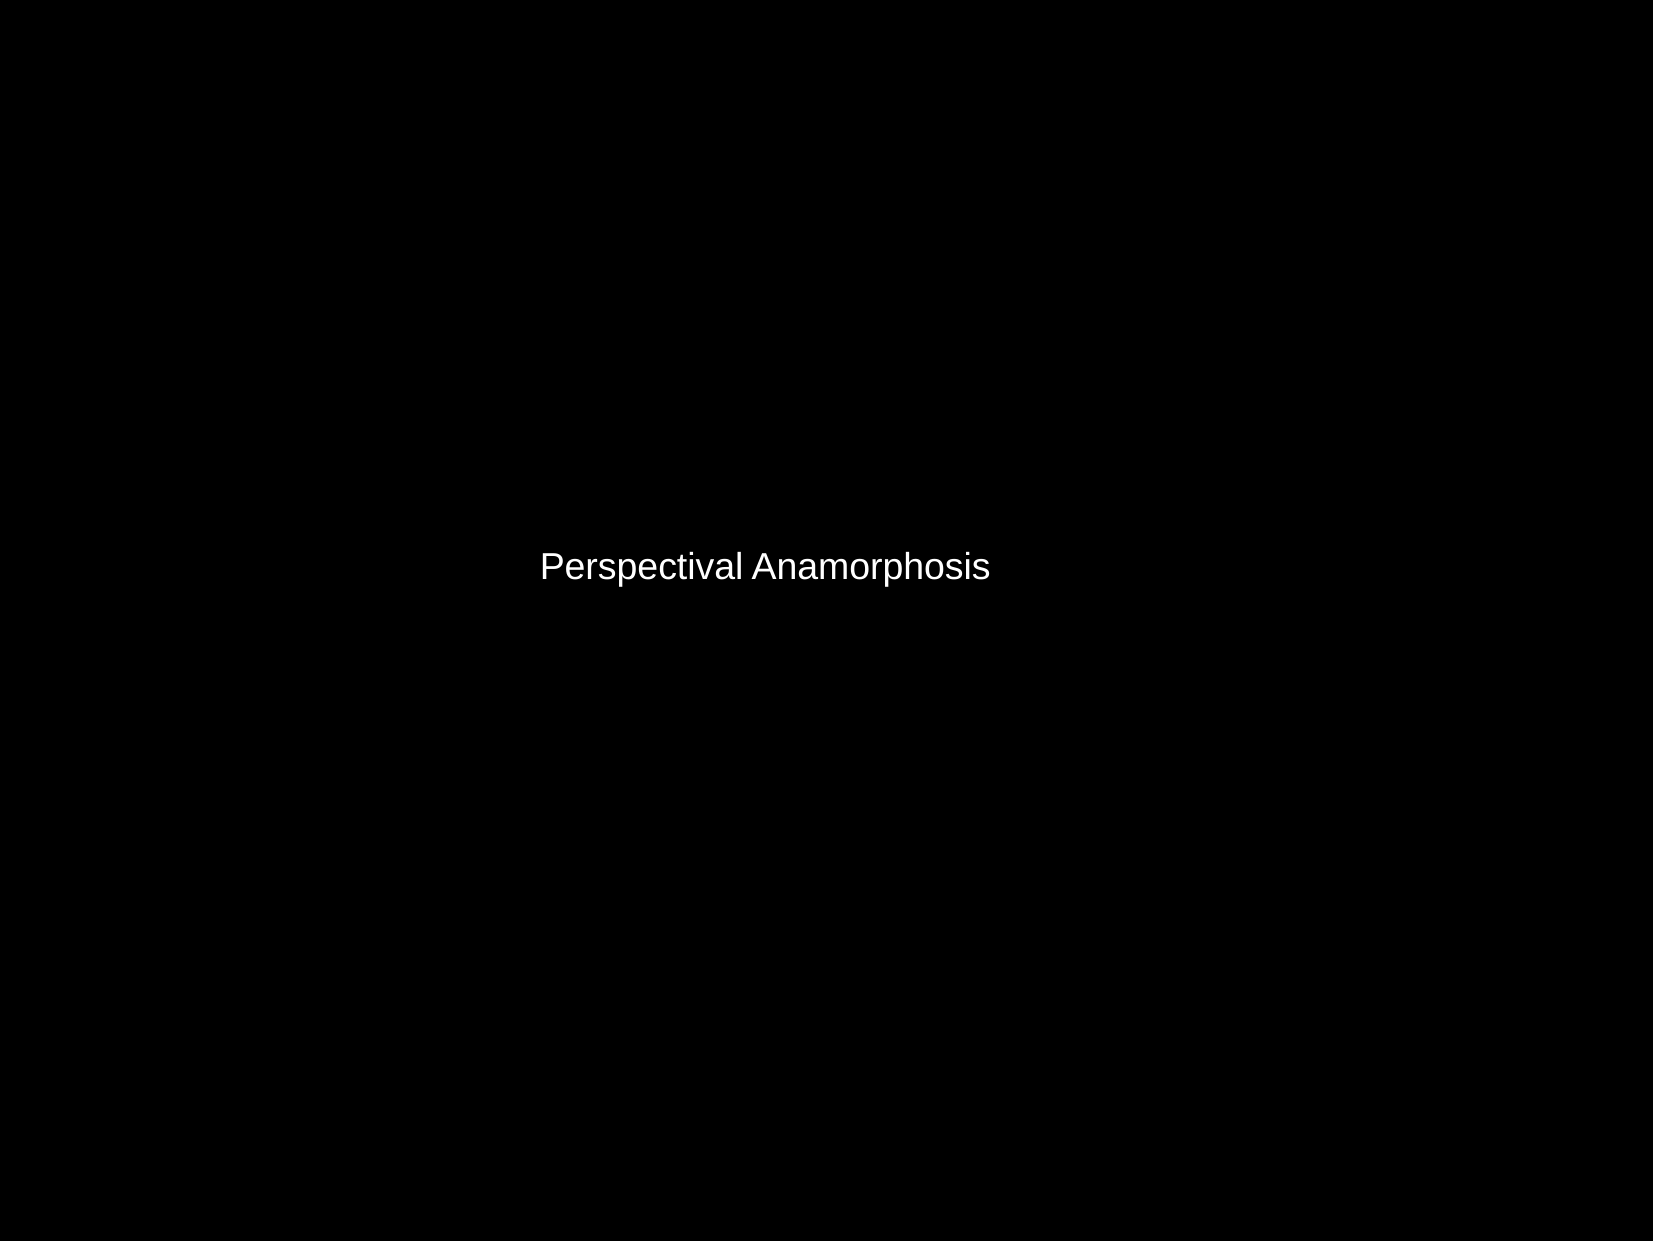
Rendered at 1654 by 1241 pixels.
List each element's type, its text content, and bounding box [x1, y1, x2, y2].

text_box Perspectival Anamorphosis [525, 538, 1463, 601]
